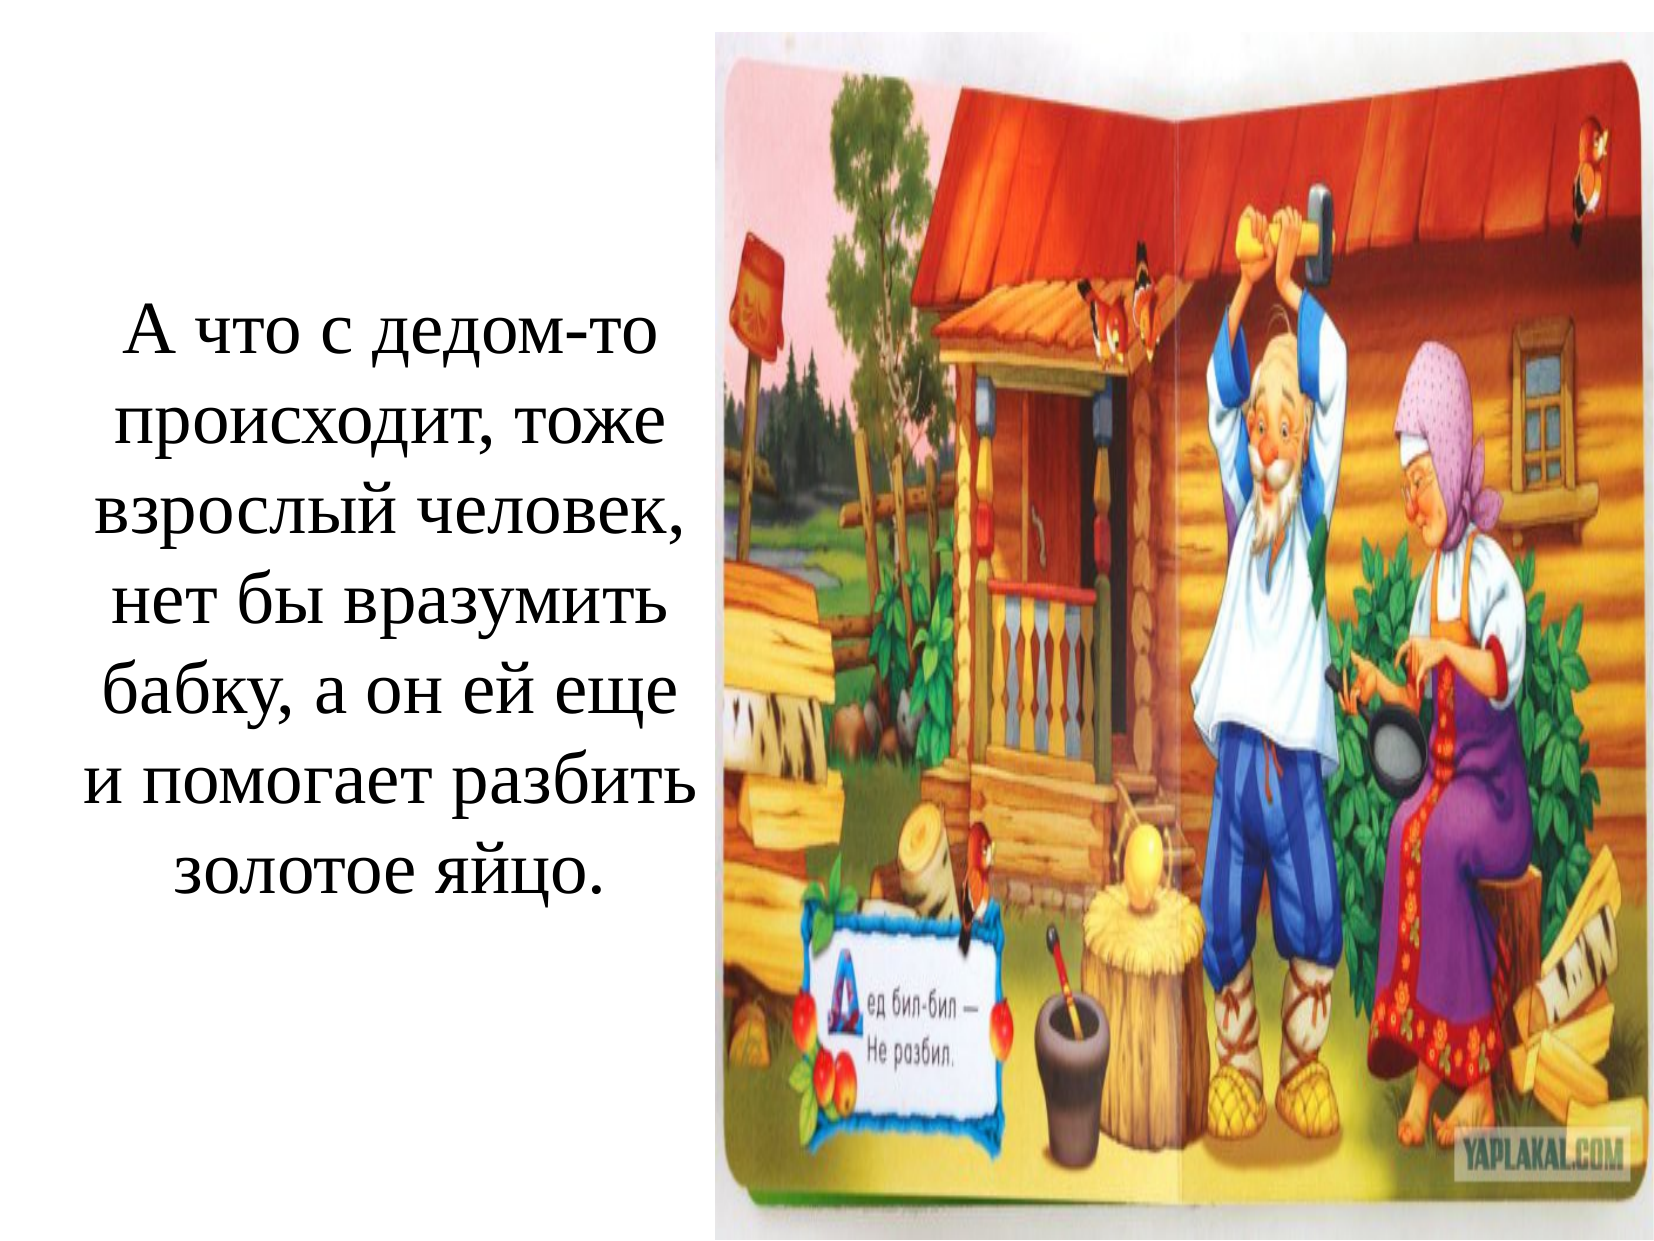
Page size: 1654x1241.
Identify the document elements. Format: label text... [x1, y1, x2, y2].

picture [717, 32, 1654, 1241]
title А что с дедом-то происходит, тоже взрослый человек, нет бы вразумить бабку, а он ей еще и помогает разбить золотое яйцо. [65, 0, 717, 1241]
